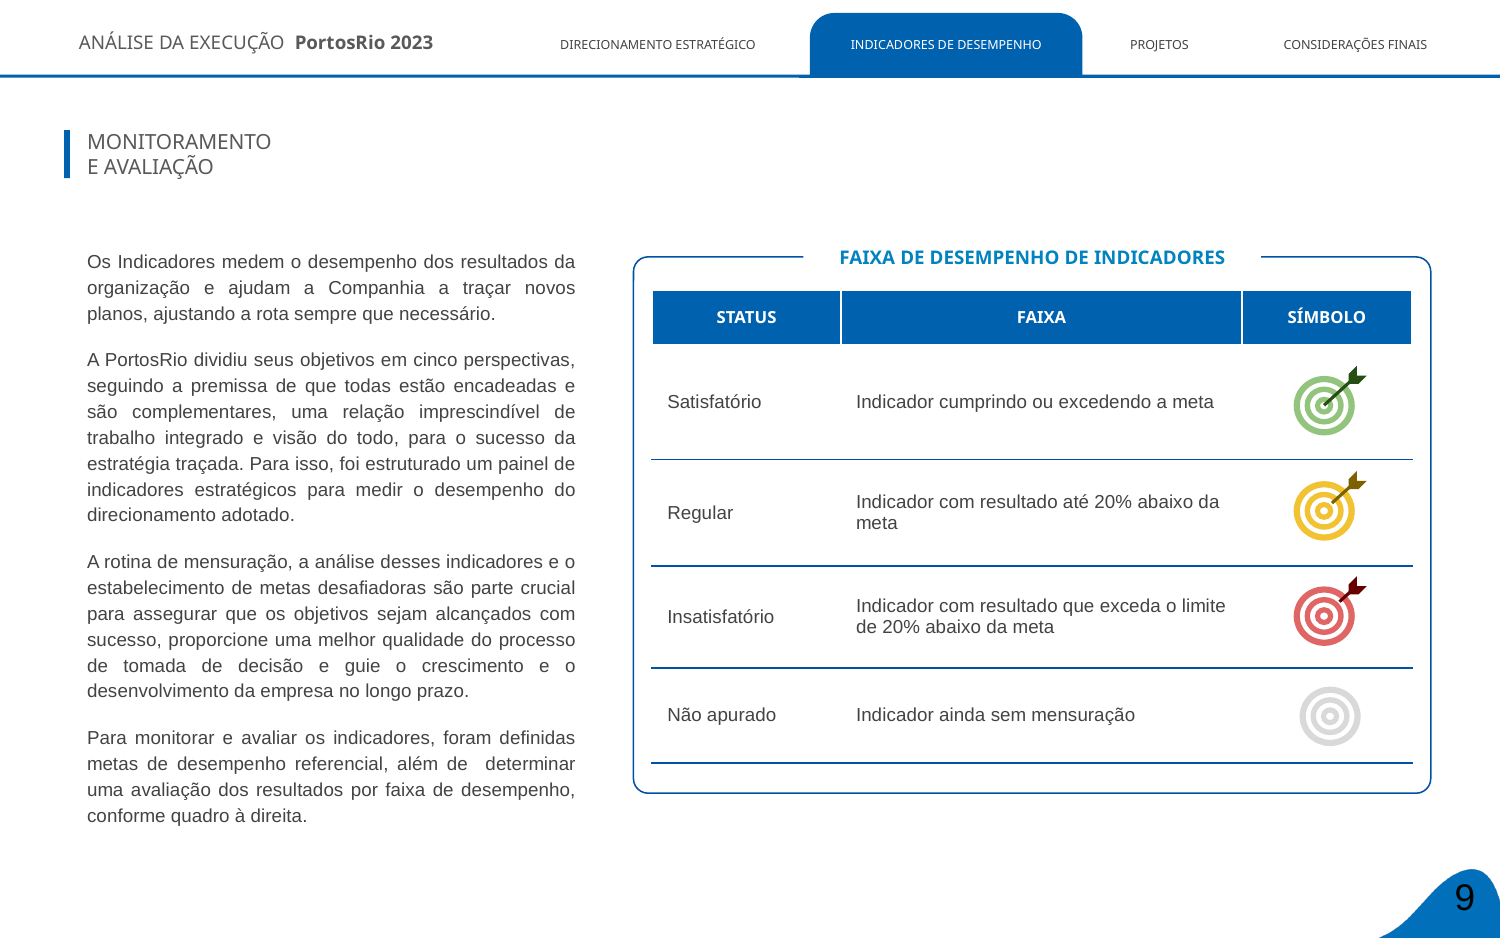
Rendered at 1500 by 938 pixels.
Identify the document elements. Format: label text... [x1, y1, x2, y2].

table_cell Satisfatório [653, 346, 840, 459]
table_cell Indicador com resultado até 20% abaixo da meta [842, 460, 1241, 565]
text_box [1351, 375, 1367, 384]
table_cell Insatisfatório [653, 567, 840, 667]
table_header SÍMBOLO [1243, 291, 1411, 344]
text_box [1293, 481, 1355, 541]
text_box ANÁLISE DA EXECUÇÃO PortosRio 2023 [60, 35, 452, 54]
text_box [809, 12, 1083, 77]
text_box [1293, 375, 1355, 436]
text_box <number> [1439, 862, 1491, 934]
table_header FAIXA [842, 291, 1241, 344]
text_box [64, 130, 70, 179]
table_cell Indicador com resultado que exceda o limite de 20% abaixo da meta [842, 567, 1241, 667]
text_box PROJETOS [1129, 36, 1200, 52]
text_box [1348, 471, 1367, 490]
text_box INDICADORES DE DESEMPENHO [837, 36, 1055, 52]
text_box CONSIDERAÇÕES FINAIS [1269, 36, 1441, 52]
table_cell [1243, 346, 1411, 459]
text_box [1348, 576, 1357, 590]
picture [1375, 868, 1500, 938]
text_box [1351, 586, 1367, 595]
table_cell Não apurado [653, 669, 840, 762]
text_box [1348, 365, 1357, 380]
text_box [1293, 586, 1355, 646]
table_cell Regular [653, 460, 840, 565]
text_box MONITORAMENTO E AVALIAÇÃO [86, 128, 545, 179]
table_header STATUS [653, 291, 840, 344]
text_box [1299, 686, 1361, 747]
table_cell [1243, 567, 1411, 667]
table_cell [1243, 460, 1411, 565]
text_box FAIXA DE DESEMPENHO DE INDICADORES [803, 245, 1261, 270]
table_cell [1243, 669, 1411, 762]
table_cell Indicador ainda sem mensuração [842, 669, 1241, 762]
text_box Os Indicadores medem o desempenho dos resultados da organização e ajudam a Companhia a traçar novos planos, ajustando a rota sempre que necessário. A PortosRio dividiu seus objetivos em cinco perspectivas, seguindo a premissa de que todas estão encadeadas e são complementares, uma relação imprescindível de trabalho integrado e visão do todo, para o sucesso da estratégia traçada. Para isso, foi estruturado um painel de indicadores estratégicos para medir o desempenho do direcionamento adotado. A rotina de mensuração, a análise desses indicadores e o estabelecimento de metas desafiadoras são parte crucial para assegurar que os objetivos sejam alcançados com sucesso, proporcione uma melhor qualidade do processo de tomada de decisão e guie o crescimento e o desenvolvimento da empresa no longo prazo. Para monitorar e avaliar os indicadores, foram definidas metas de desempenho referencial, além de determinar uma avaliação dos resultados por faixa de desempenho, conforme quadro à direita. [87, 246, 575, 827]
table_cell Indicador cumprindo ou excedendo a meta [842, 346, 1241, 459]
text_box DIRECIONAMENTO ESTRATÉGICO [546, 36, 770, 52]
